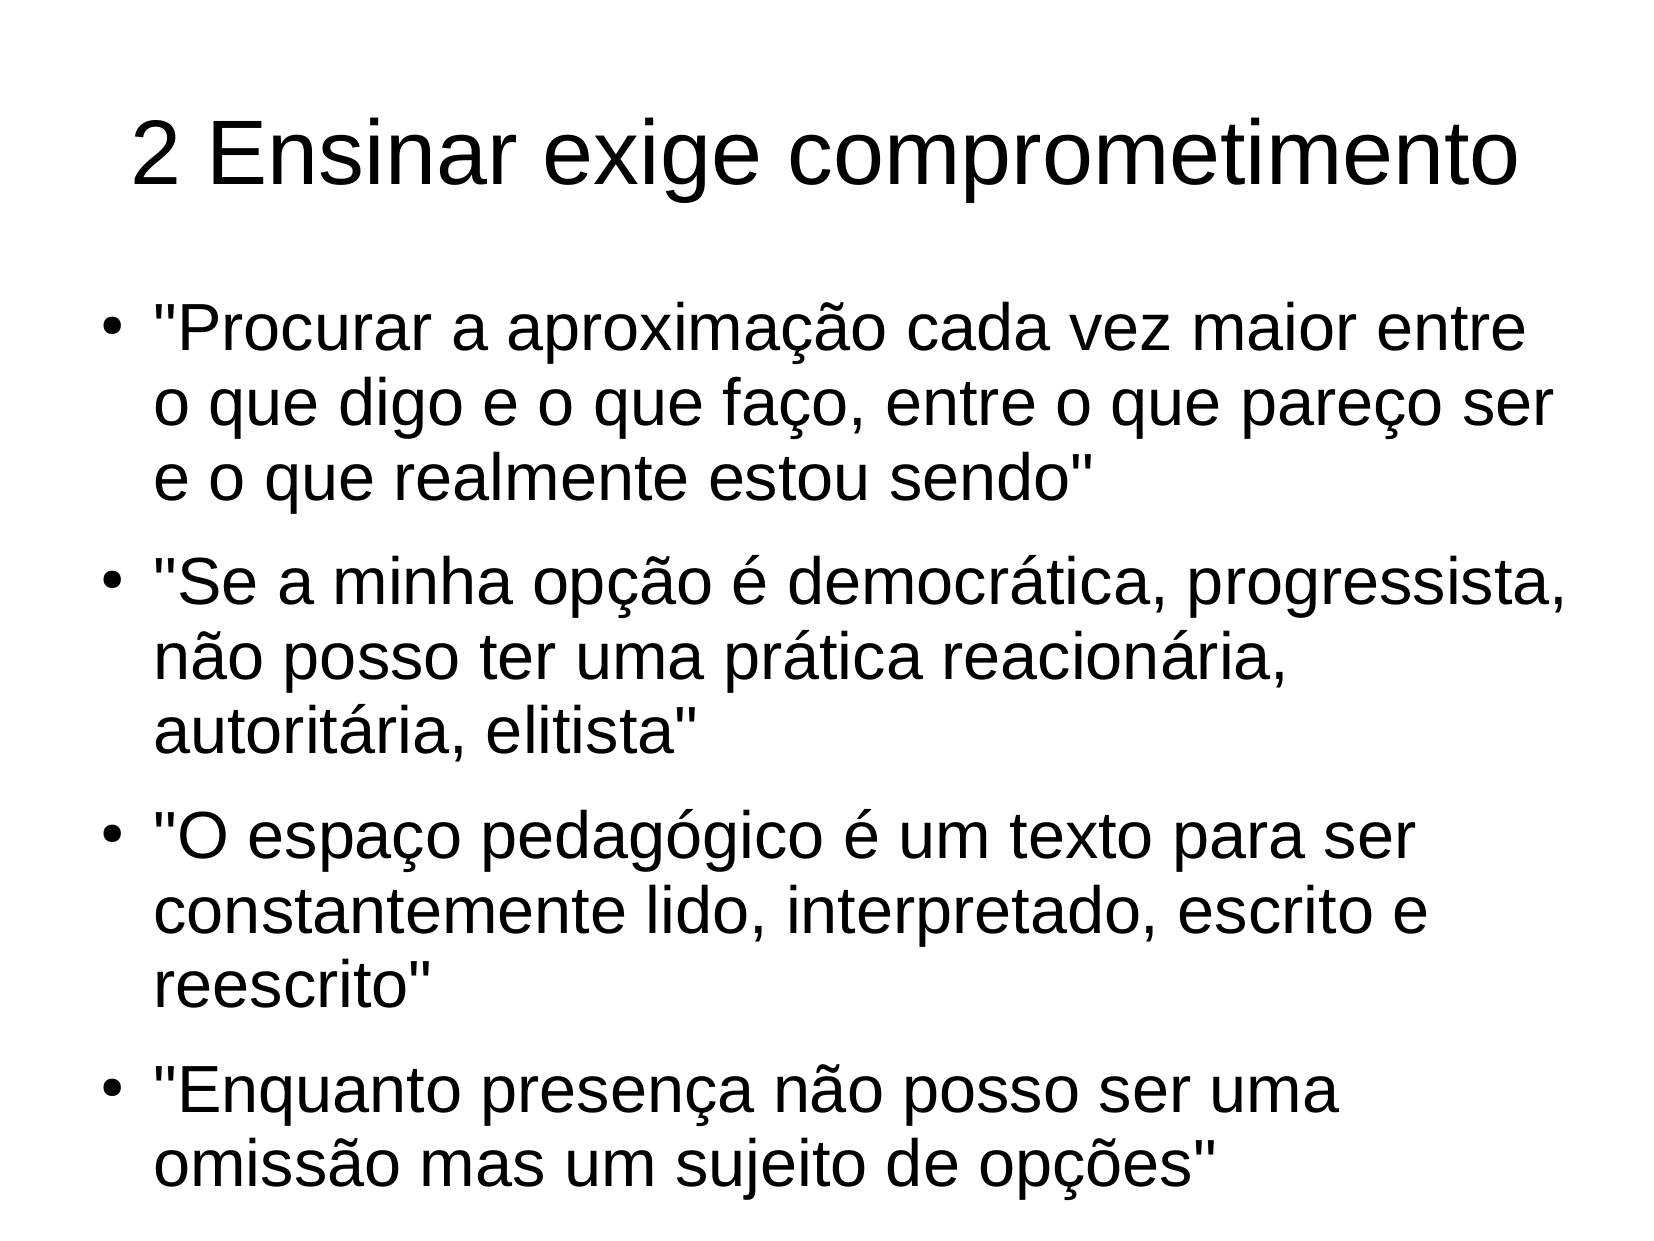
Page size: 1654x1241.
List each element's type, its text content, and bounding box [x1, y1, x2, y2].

title 2 Ensinar exige comprometimento [82, 49, 1571, 257]
list "Procurar a aproximação cada vez maior entre o que digo e o que faço, entre o que pareço ser e o que realmente estou sendo" "Se a minha opção é democrática, progressista, não posso ter uma prática reacionária, autoritária, elitista" "O espaço pedagógico é um texto para ser constantemente lido, interpretado, escrito e reescrito" "Enquanto presença não posso ser uma omissão mas um sujeito de opções" [82, 290, 1571, 1202]
